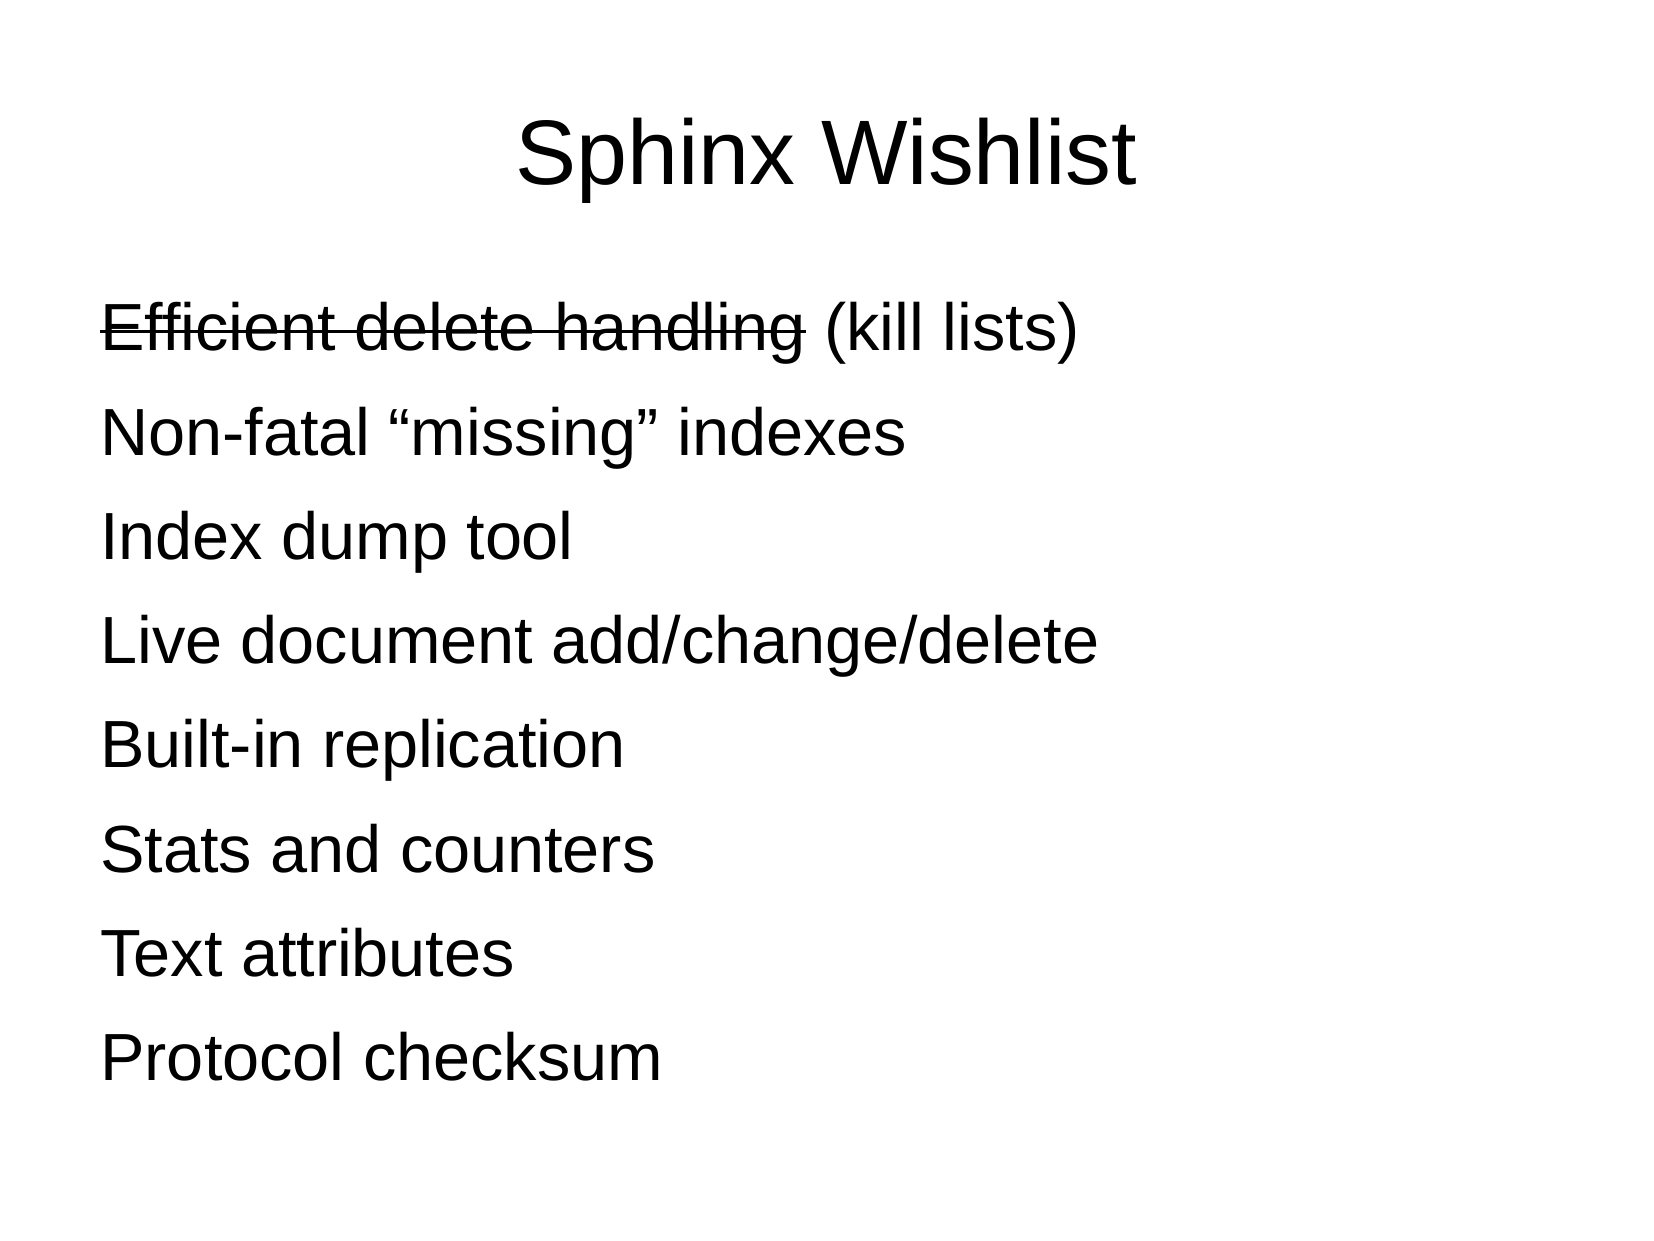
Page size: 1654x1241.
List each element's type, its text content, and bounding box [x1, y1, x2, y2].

list Efficient delete handling (kill lists) Non-fatal “missing” indexes Index dump tool Live document add/change/delete Built-in replication Stats and counters Text attributes Protocol checksum [82, 290, 1571, 1094]
title Sphinx Wishlist [82, 56, 1571, 250]
